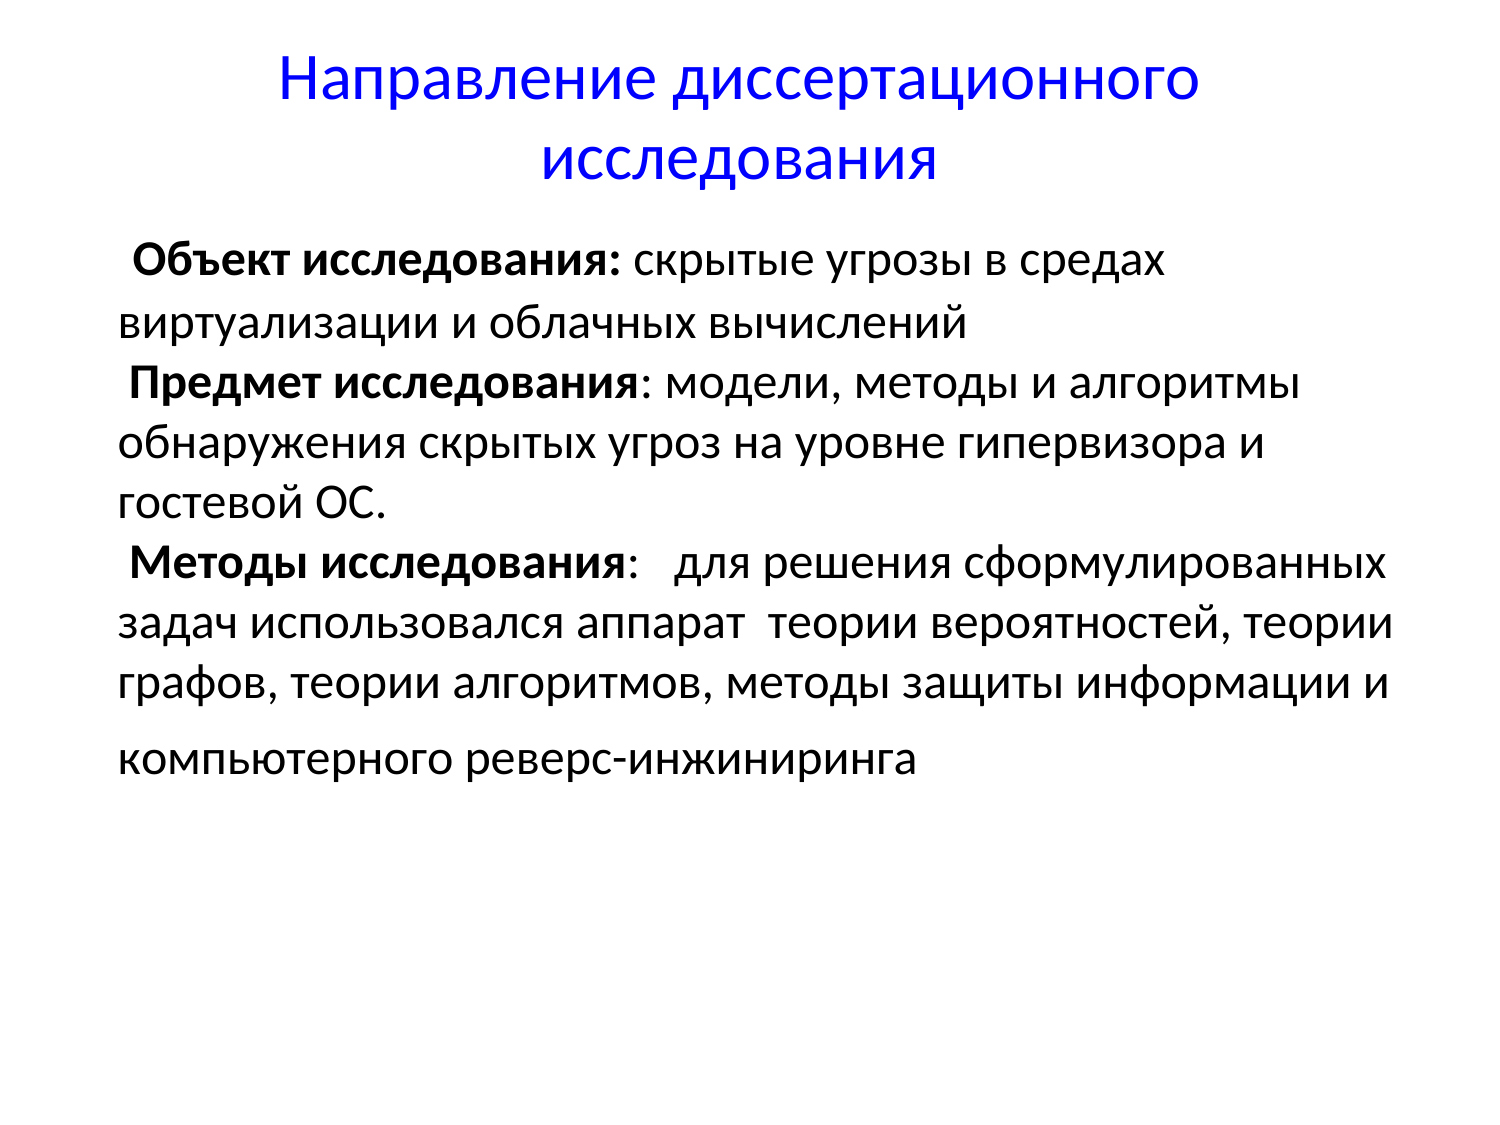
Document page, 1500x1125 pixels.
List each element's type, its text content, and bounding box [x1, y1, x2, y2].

text_box Объект исследования: скрытые угрозы в средах виртуализации и облачных вычислений Предмет исследования: модели, методы и алгоритмы обнаружения скрытых угроз на уровне гипервизора и гостевой ОС. Методы исследования: для решения сформулированных задач использовался аппарат теории вероятностей, теории графов, теории алгоритмов, методы защиты информации и компьютерного реверс-инжиниринга [102, 200, 1453, 1104]
text_box Направление диссертационного исследования [64, 18, 1415, 207]
